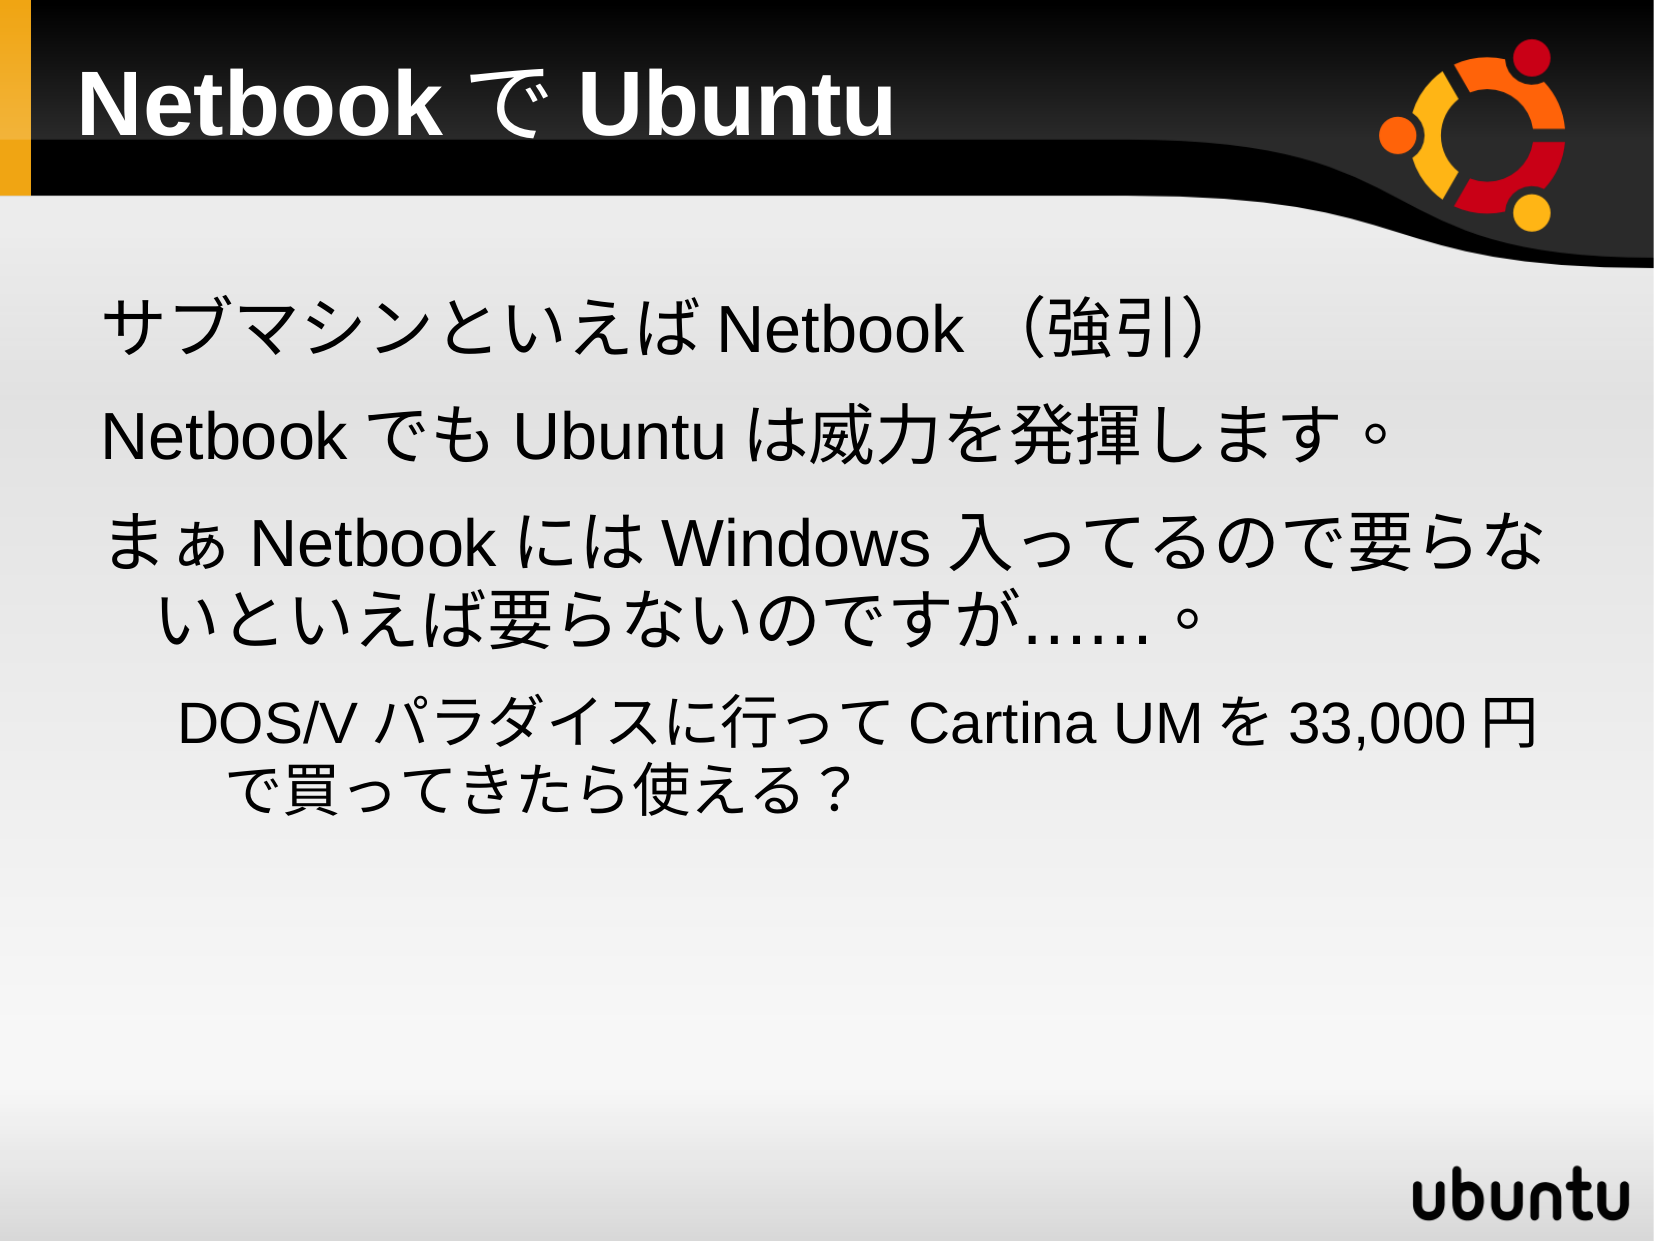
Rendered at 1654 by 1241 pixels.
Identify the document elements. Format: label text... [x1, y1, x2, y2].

list サブマシンといえばNetbook（強引） NetbookでもUbuntuは威力を発揮します。 まぁNetbookにはWindows入ってるので要らないといえば要らないのですが……。 DOS/Vパラダイスに行ってCartina UMを33,000円で買ってきたら使える？ [82, 290, 1571, 1094]
picture [0, 0, 1654, 1241]
title NetbookでUbuntu [76, 7, 1565, 200]
